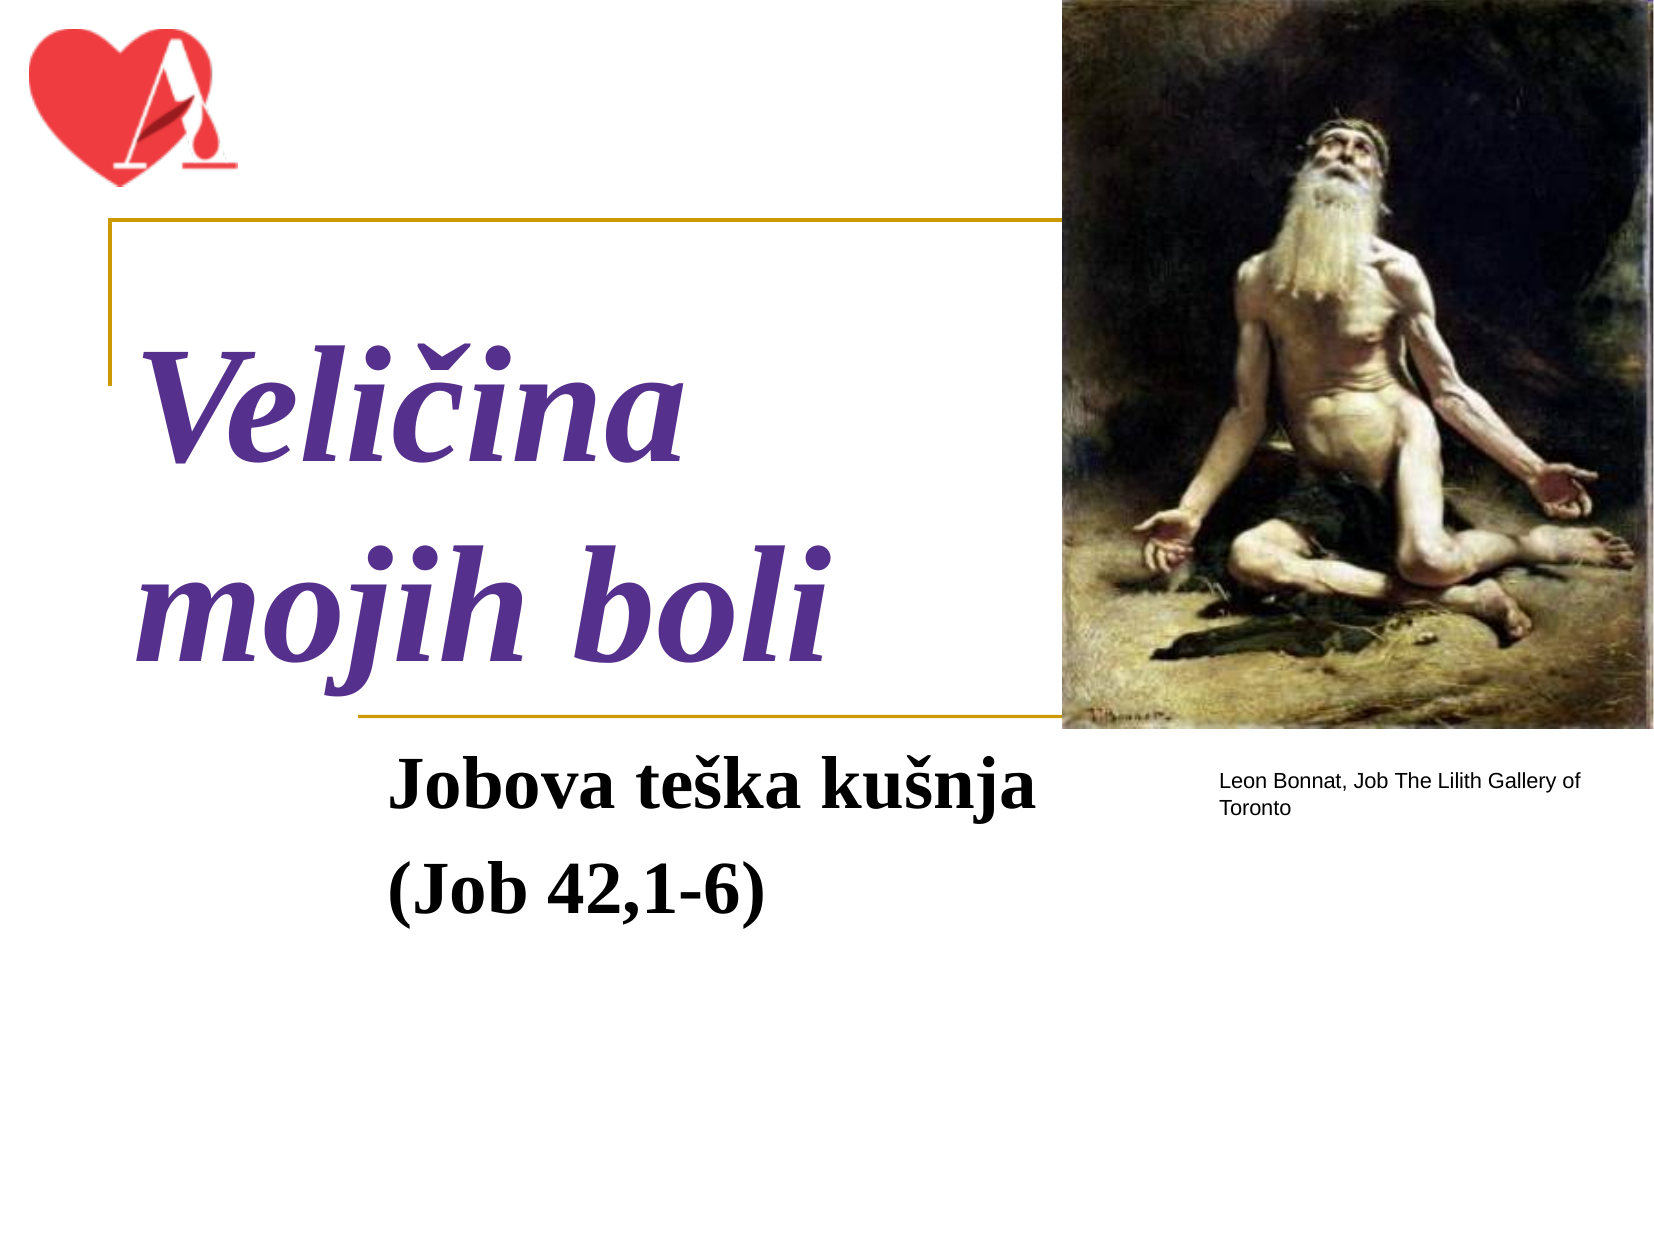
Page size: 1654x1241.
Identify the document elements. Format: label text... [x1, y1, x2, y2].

picture [1062, 0, 1654, 729]
subtitle Jobova teška kušnja (Job 42,1-6) [372, 726, 1063, 1093]
picture [29, 29, 238, 187]
text_box Leon Bonnat, Job The Lilith Gallery of Toronto [1204, 759, 1624, 827]
title Veličina mojih boli [118, 190, 1062, 703]
